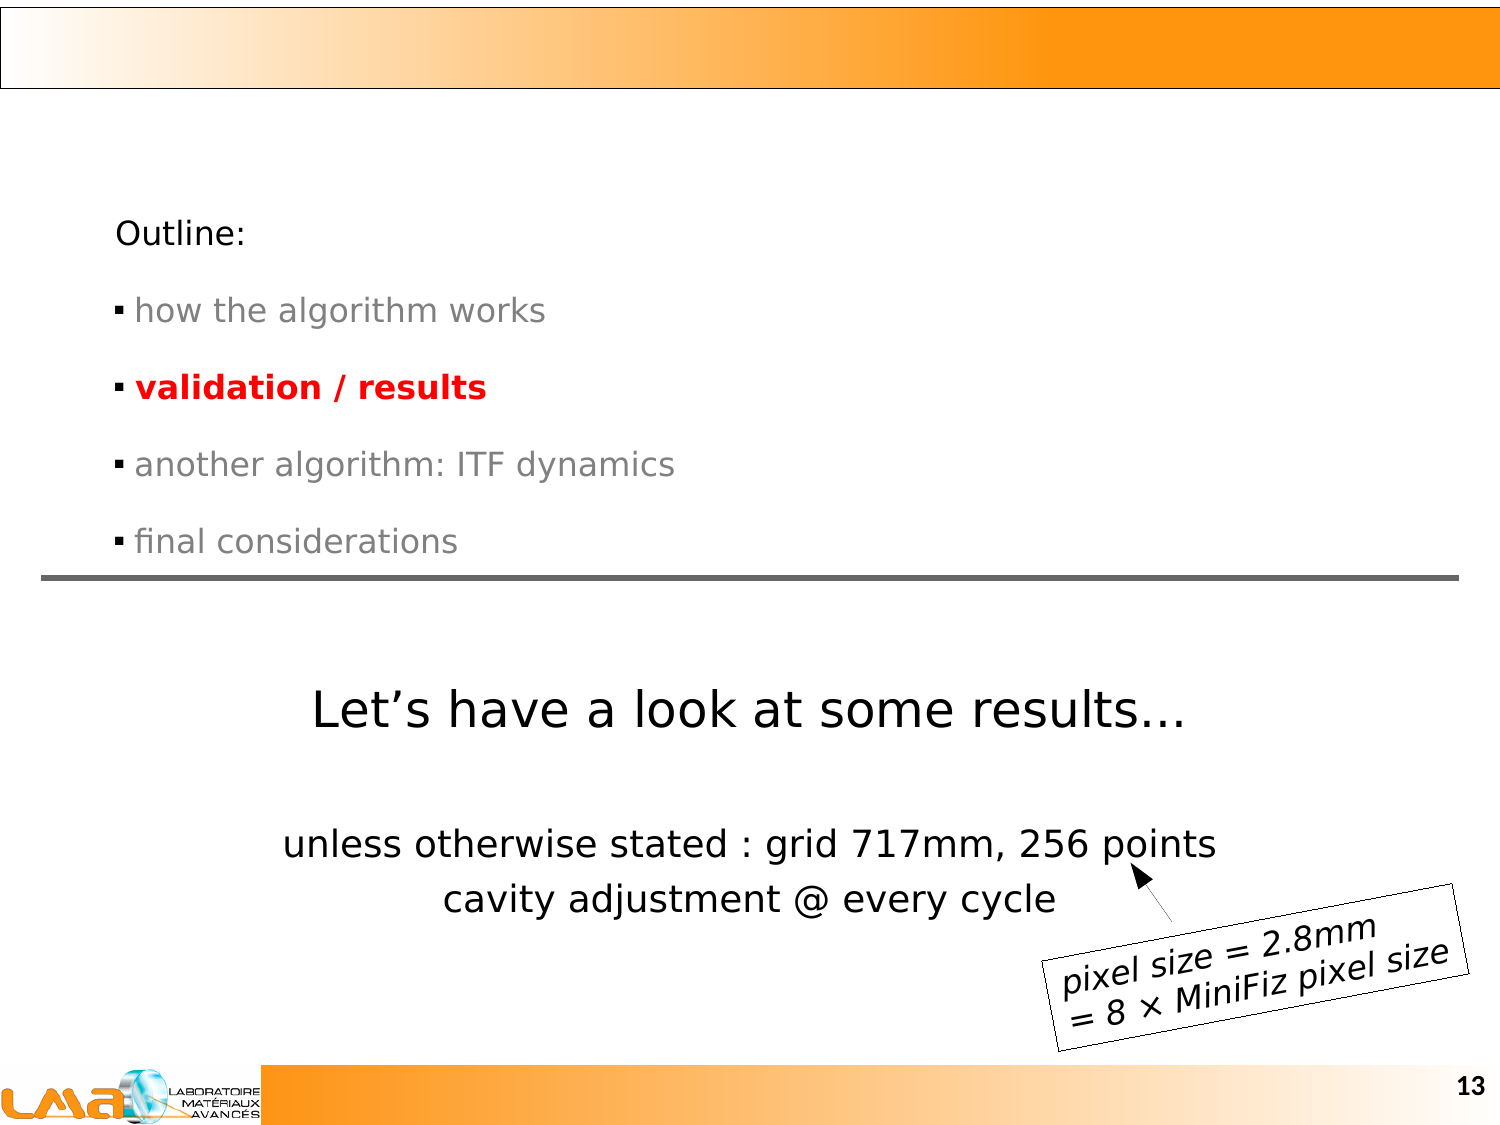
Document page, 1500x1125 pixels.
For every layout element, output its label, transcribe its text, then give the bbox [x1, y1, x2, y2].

text_box pixel size = 2.8mm = 8 × MiniFiz pixel size [1041, 885, 1461, 1052]
picture [0, 1065, 261, 1125]
title [0, 7, 1500, 89]
text_box Outline: how the algorithm works validation / results another algorithm: ITF dynamics final considerations [100, 168, 1400, 531]
subtitle Let’s have a look at some results... unless otherwise stated : grid 717mm, 256 points cavity adjustment @ every cycle [291, 680, 1209, 922]
